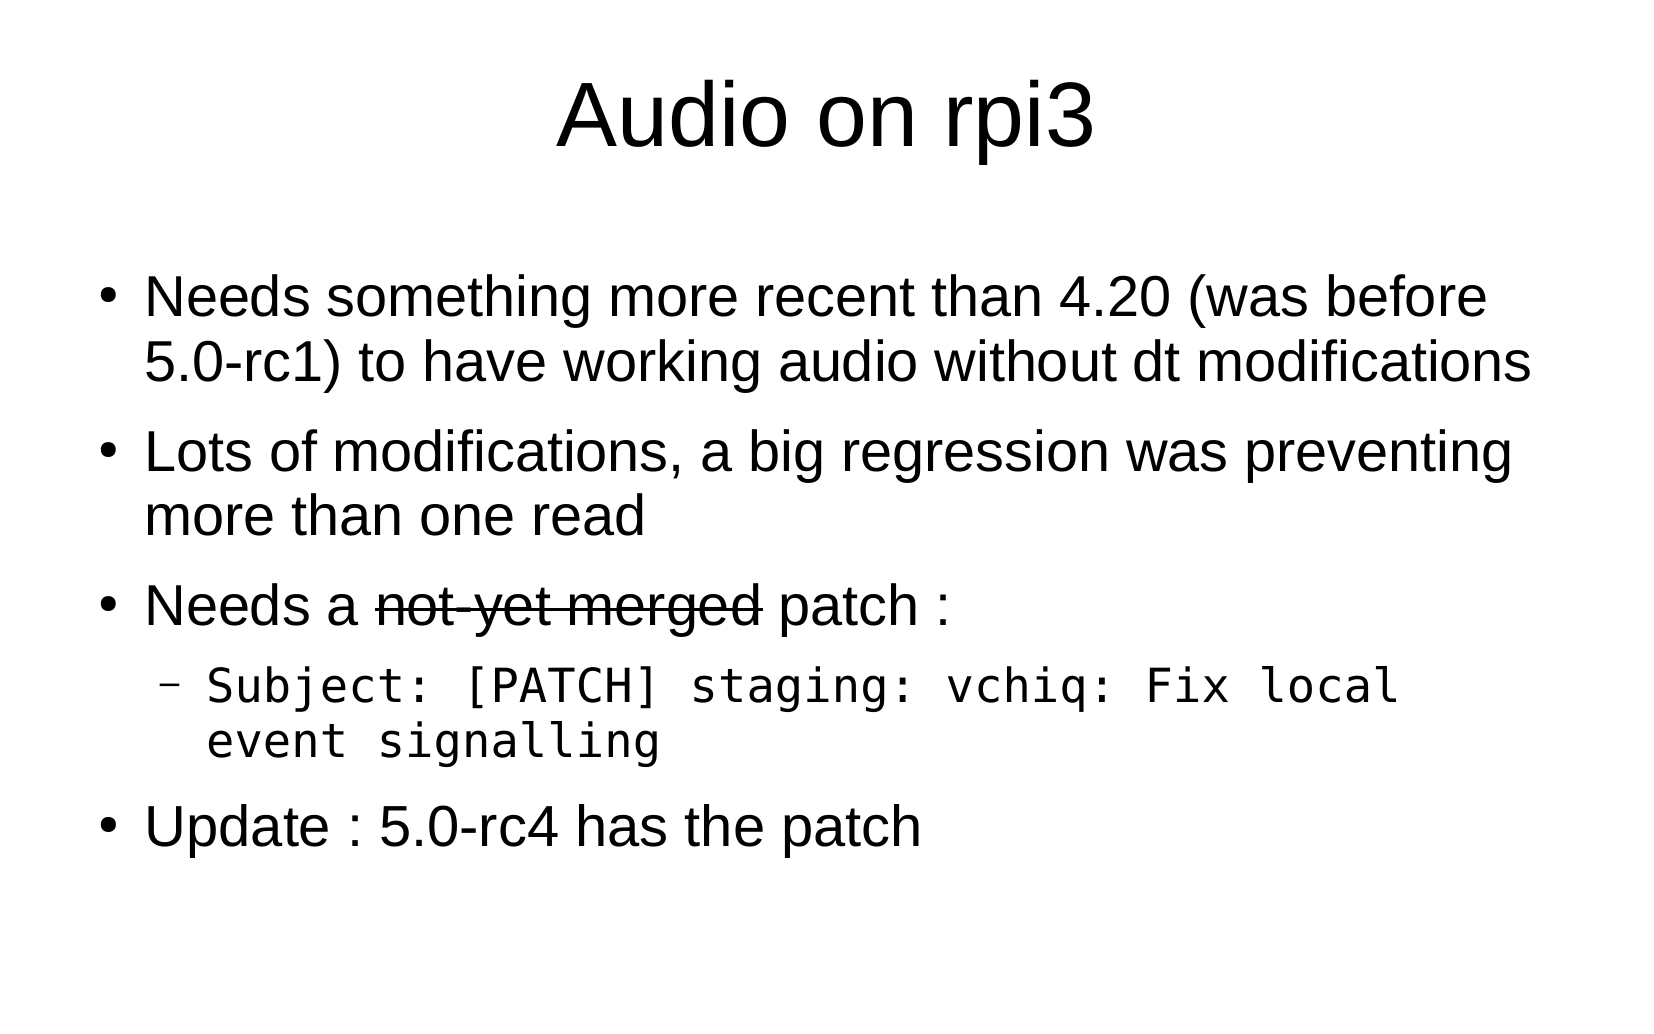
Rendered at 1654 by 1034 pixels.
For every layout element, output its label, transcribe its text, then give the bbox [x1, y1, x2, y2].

title Audio on rpi3 [82, 36, 1571, 193]
list Needs something more recent than 4.20 (was before 5.0-rc1) to have working audio without dt modifications Lots of modifications, a big regression was preventing more than one read Needs a not-yet merged patch : Subject: [PATCH] staging: vchiq: Fix local event signalling Update : 5.0-rc4 has the patch [82, 264, 1571, 862]
